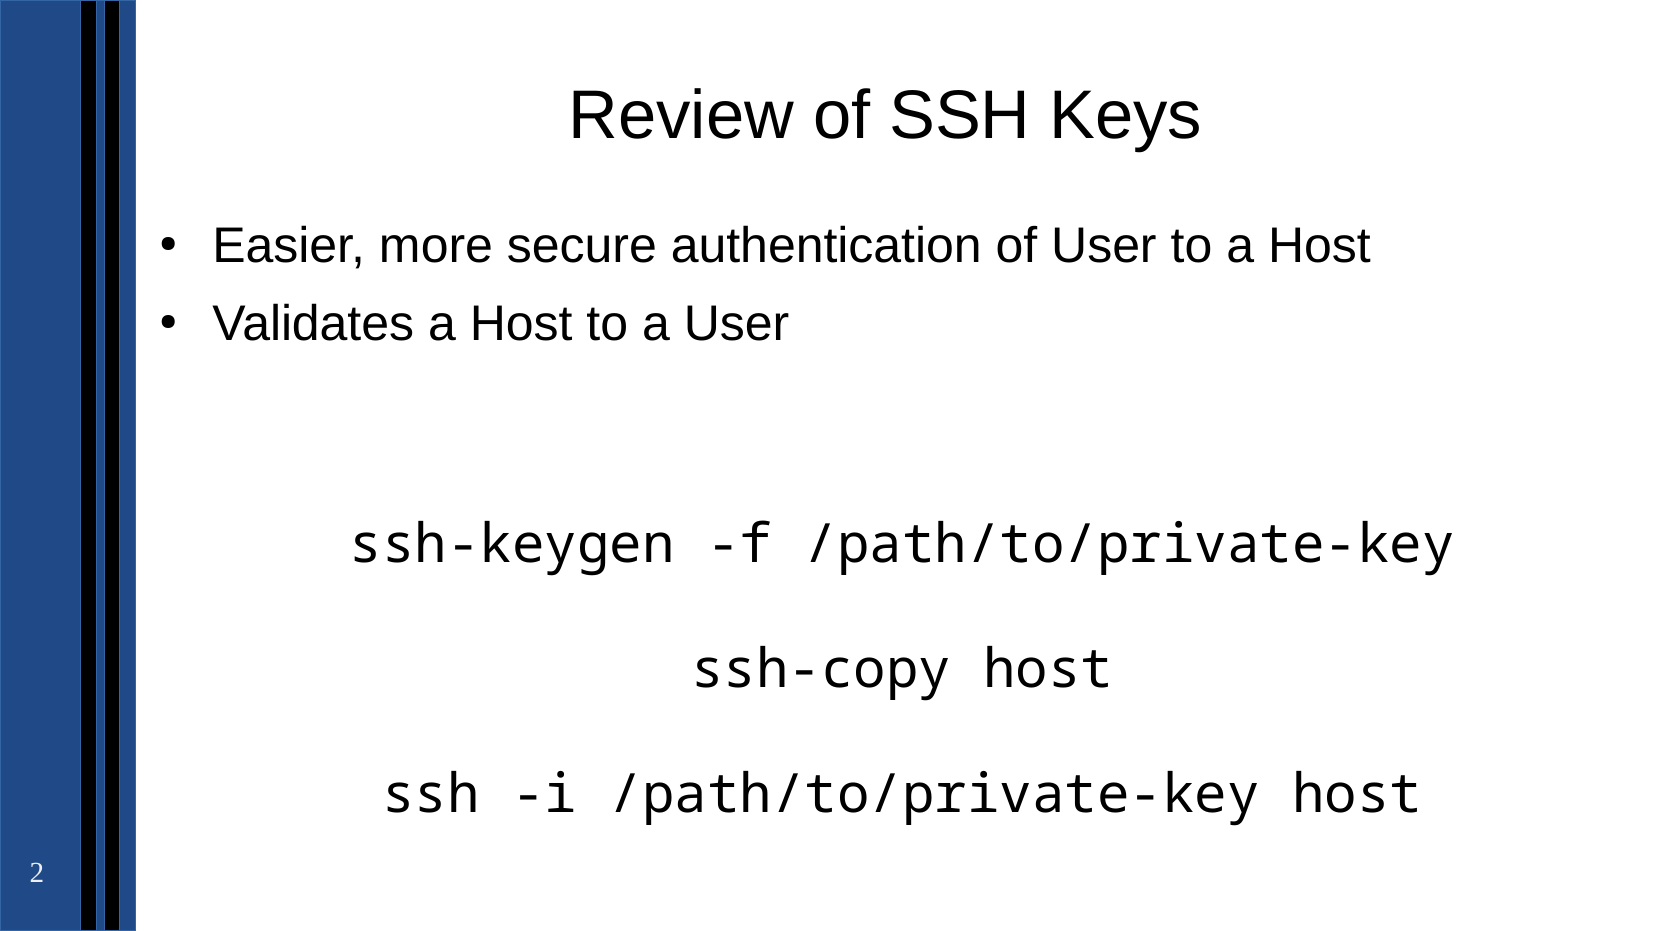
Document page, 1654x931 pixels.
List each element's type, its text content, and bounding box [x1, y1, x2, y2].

title Review of SSH Keys [141, 37, 1630, 193]
list Easier, more secure authentication of User to a Host Validates a Host to a User [141, 217, 1630, 871]
text_box ssh-keygen -f /path/to/private-key ssh-copy host ssh -i /path/to/private-key host [335, 497, 1479, 789]
